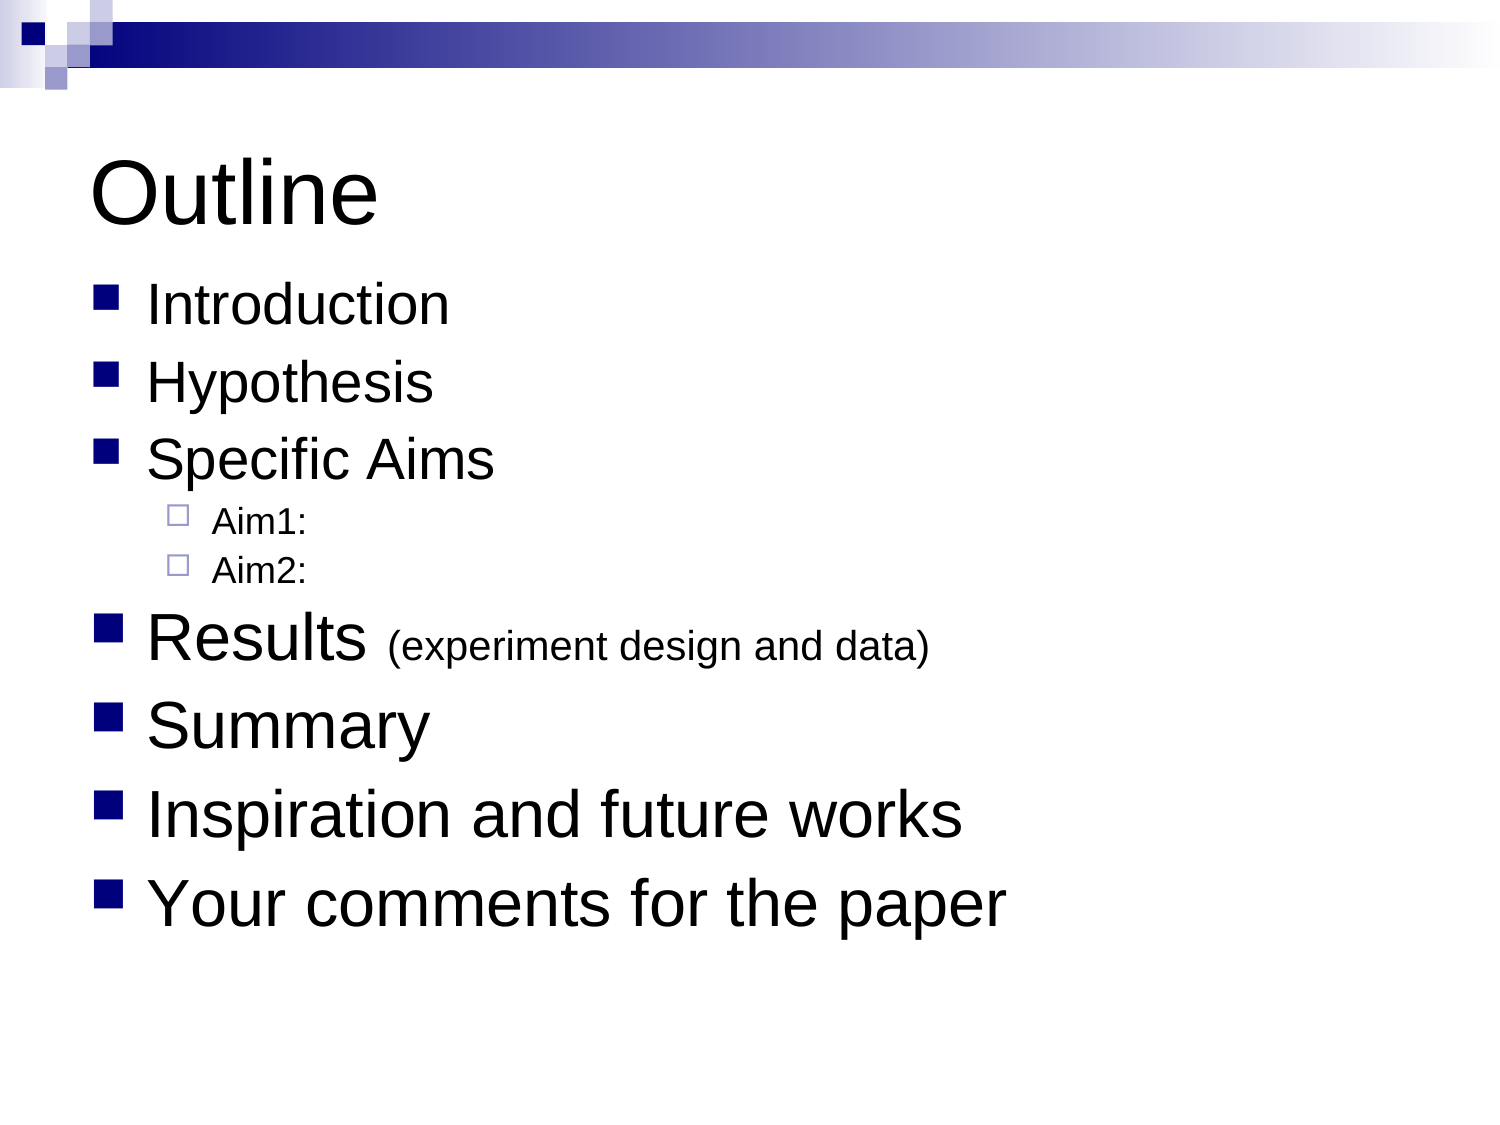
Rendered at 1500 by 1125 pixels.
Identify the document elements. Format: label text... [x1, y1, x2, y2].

list Introduction Hypothesis Specific Aims Aim1: Aim2: Results (experiment design and data) Summary Inspiration and future works Your comments for the paper [75, 267, 1426, 963]
title Outline [75, 75, 1426, 267]
